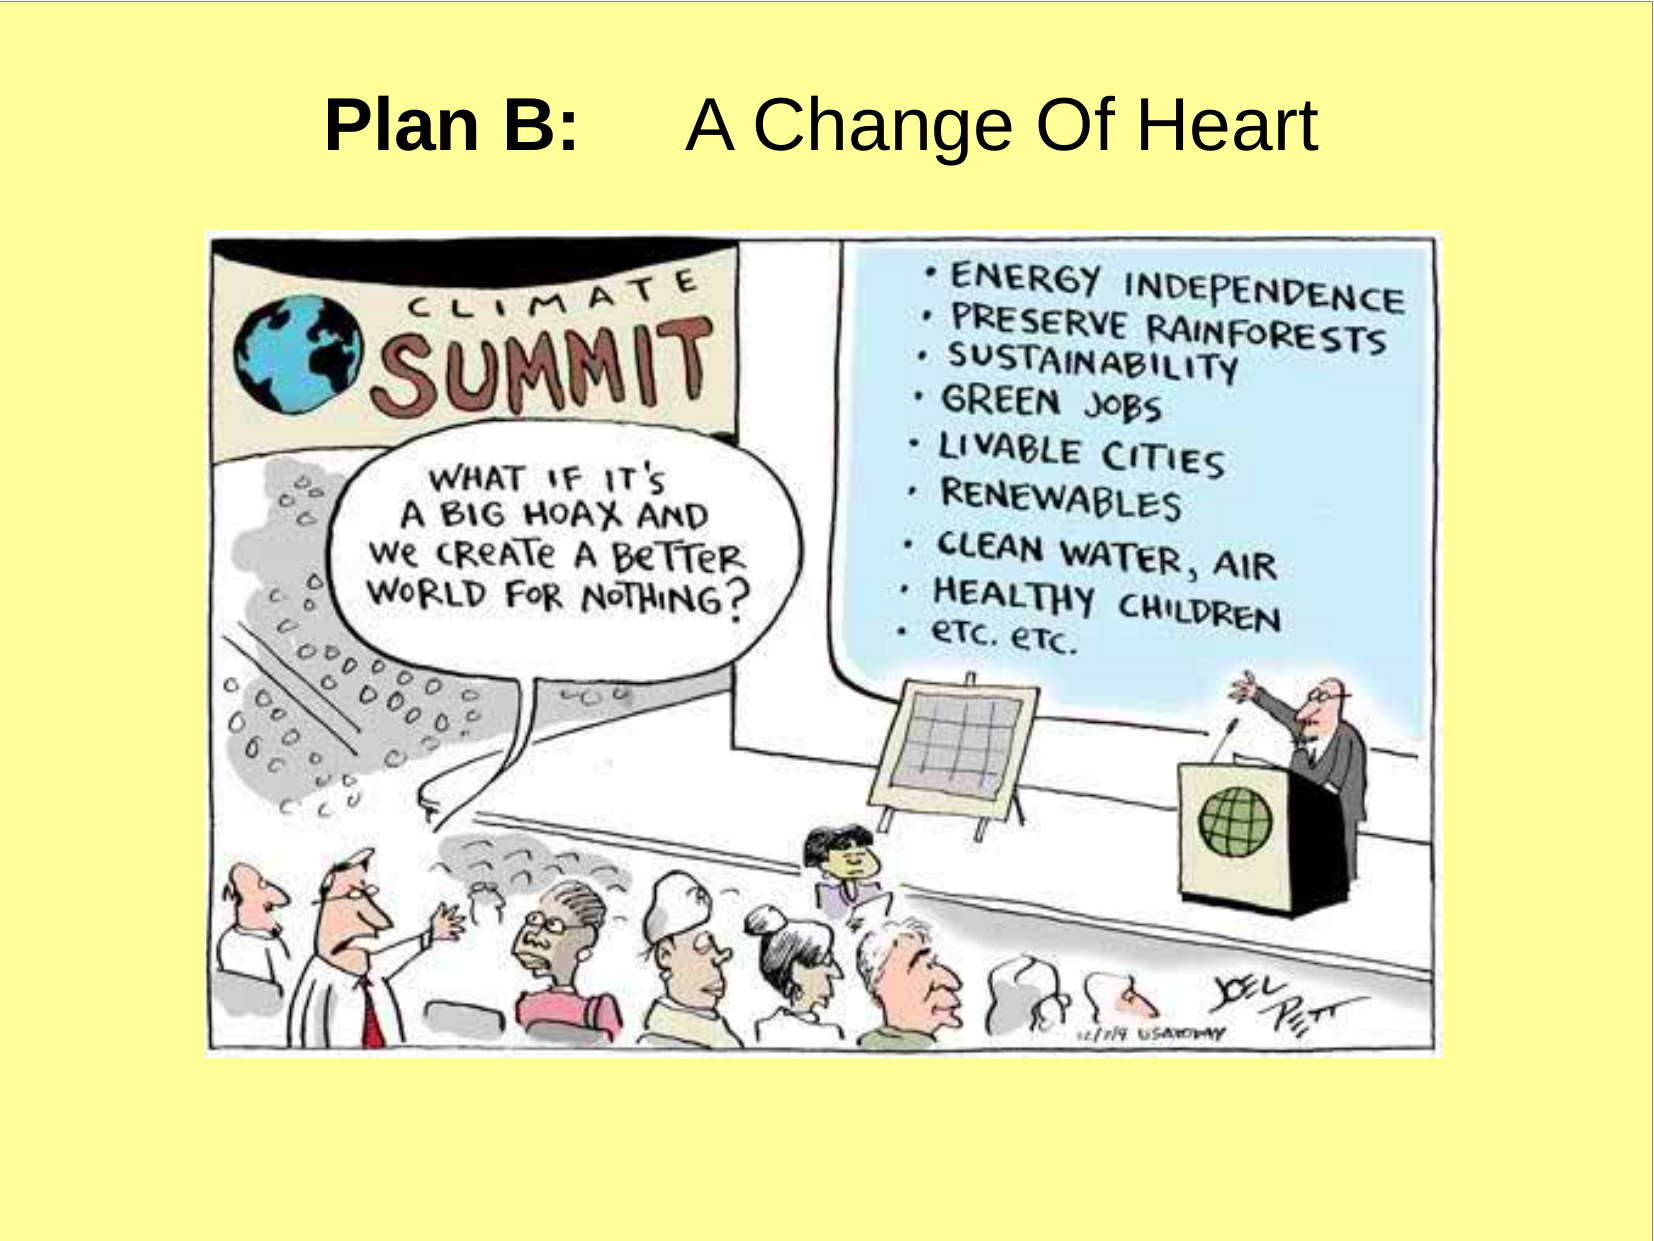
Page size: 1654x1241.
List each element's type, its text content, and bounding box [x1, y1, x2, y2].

picture [205, 230, 1443, 1058]
title Plan B: A Change Of Heart [71, 29, 1571, 221]
text_box [0, 1, 1653, 1241]
